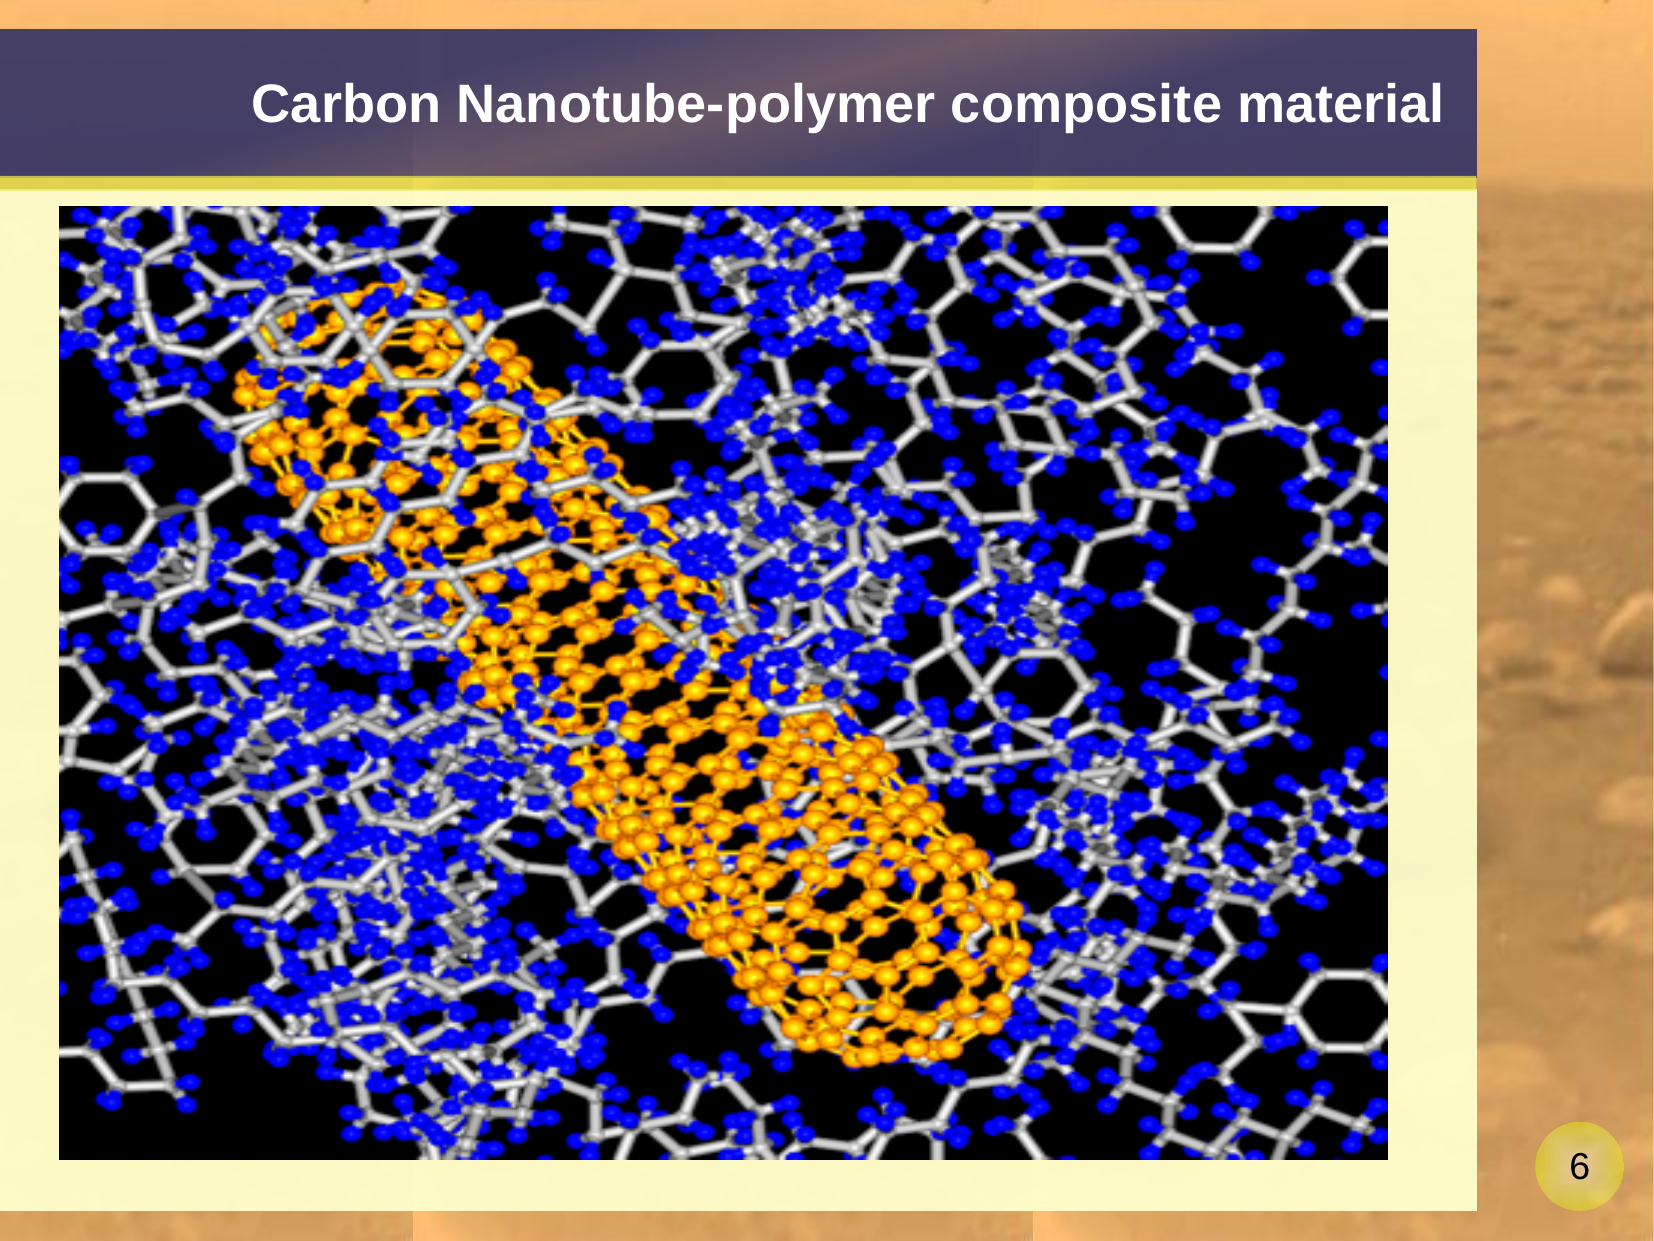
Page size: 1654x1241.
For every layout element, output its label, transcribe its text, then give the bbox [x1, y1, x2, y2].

picture [0, 0, 1654, 1241]
picture [59, 206, 1388, 1160]
title Carbon Nanotube-polymer composite material [29, 59, 1447, 148]
